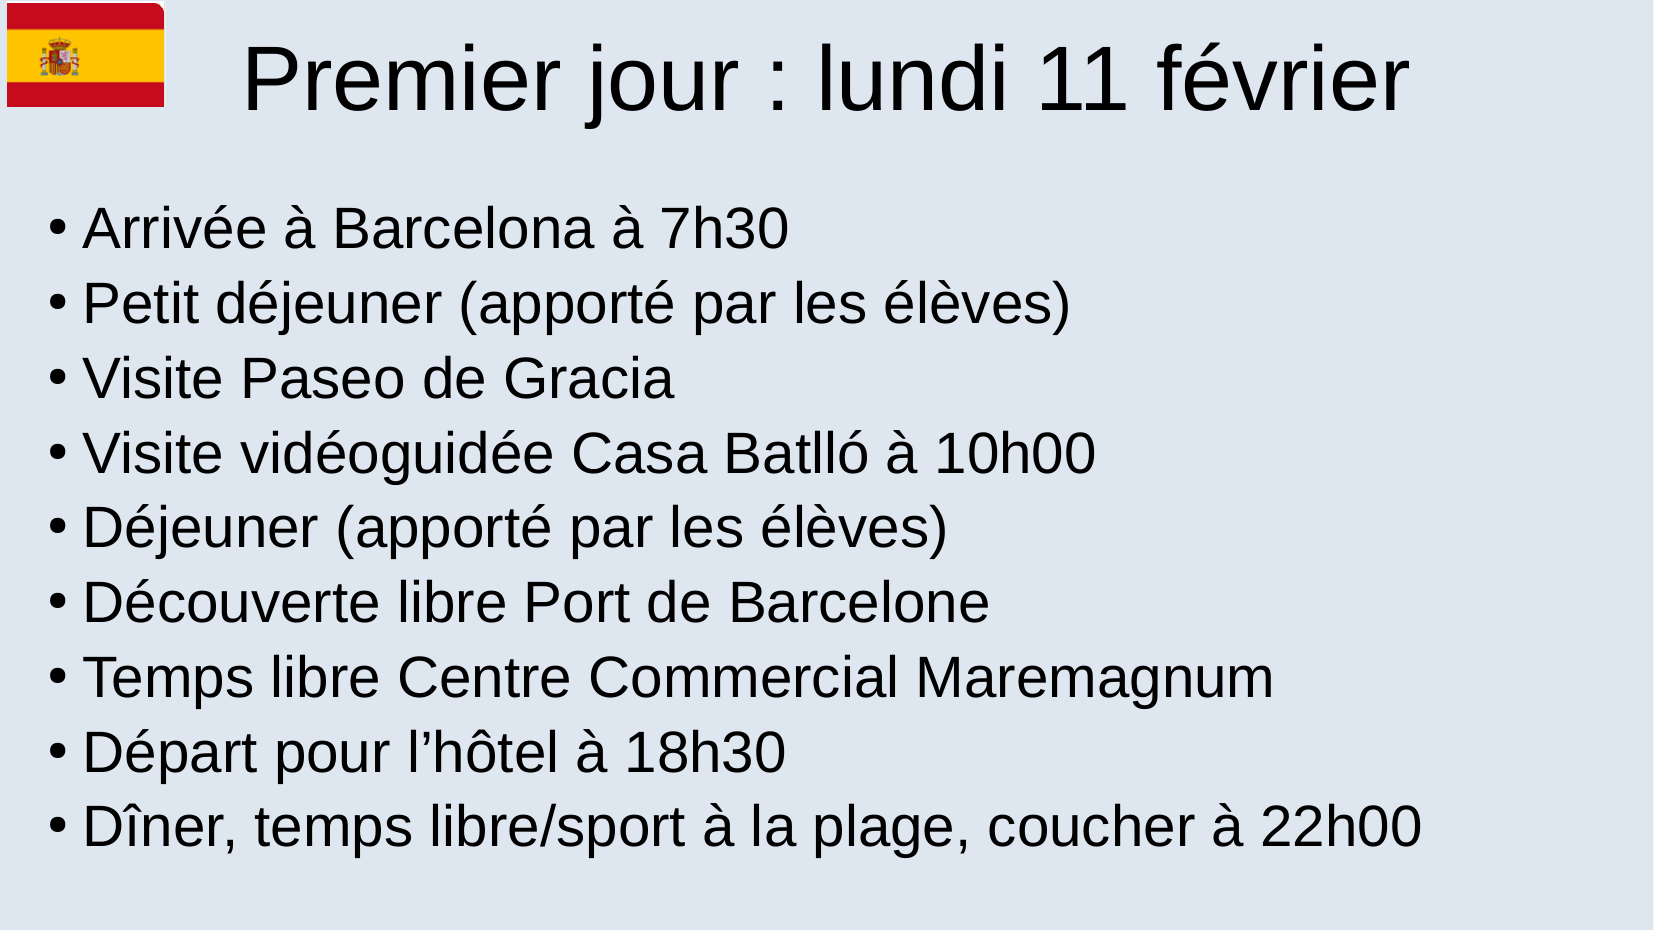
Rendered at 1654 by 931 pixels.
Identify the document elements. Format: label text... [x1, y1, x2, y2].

title Premier jour : lundi 11 février [82, 11, 1571, 146]
picture [7, 1, 166, 107]
subtitle Arrivée à Barcelona à 7h30 Petit déjeuner (apporté par les élèves) Visite Paseo de Gracia Visite vidéoguidée Casa Batlló à 10h00 Déjeuner (apporté par les élèves) Découverte libre Port de Barcelone Temps libre Centre Commercial Maremagnum Départ pour l’hôtel à 18h30 Dîner, temps libre/sport à la plage, coucher à 22h00 [47, 163, 1524, 883]
